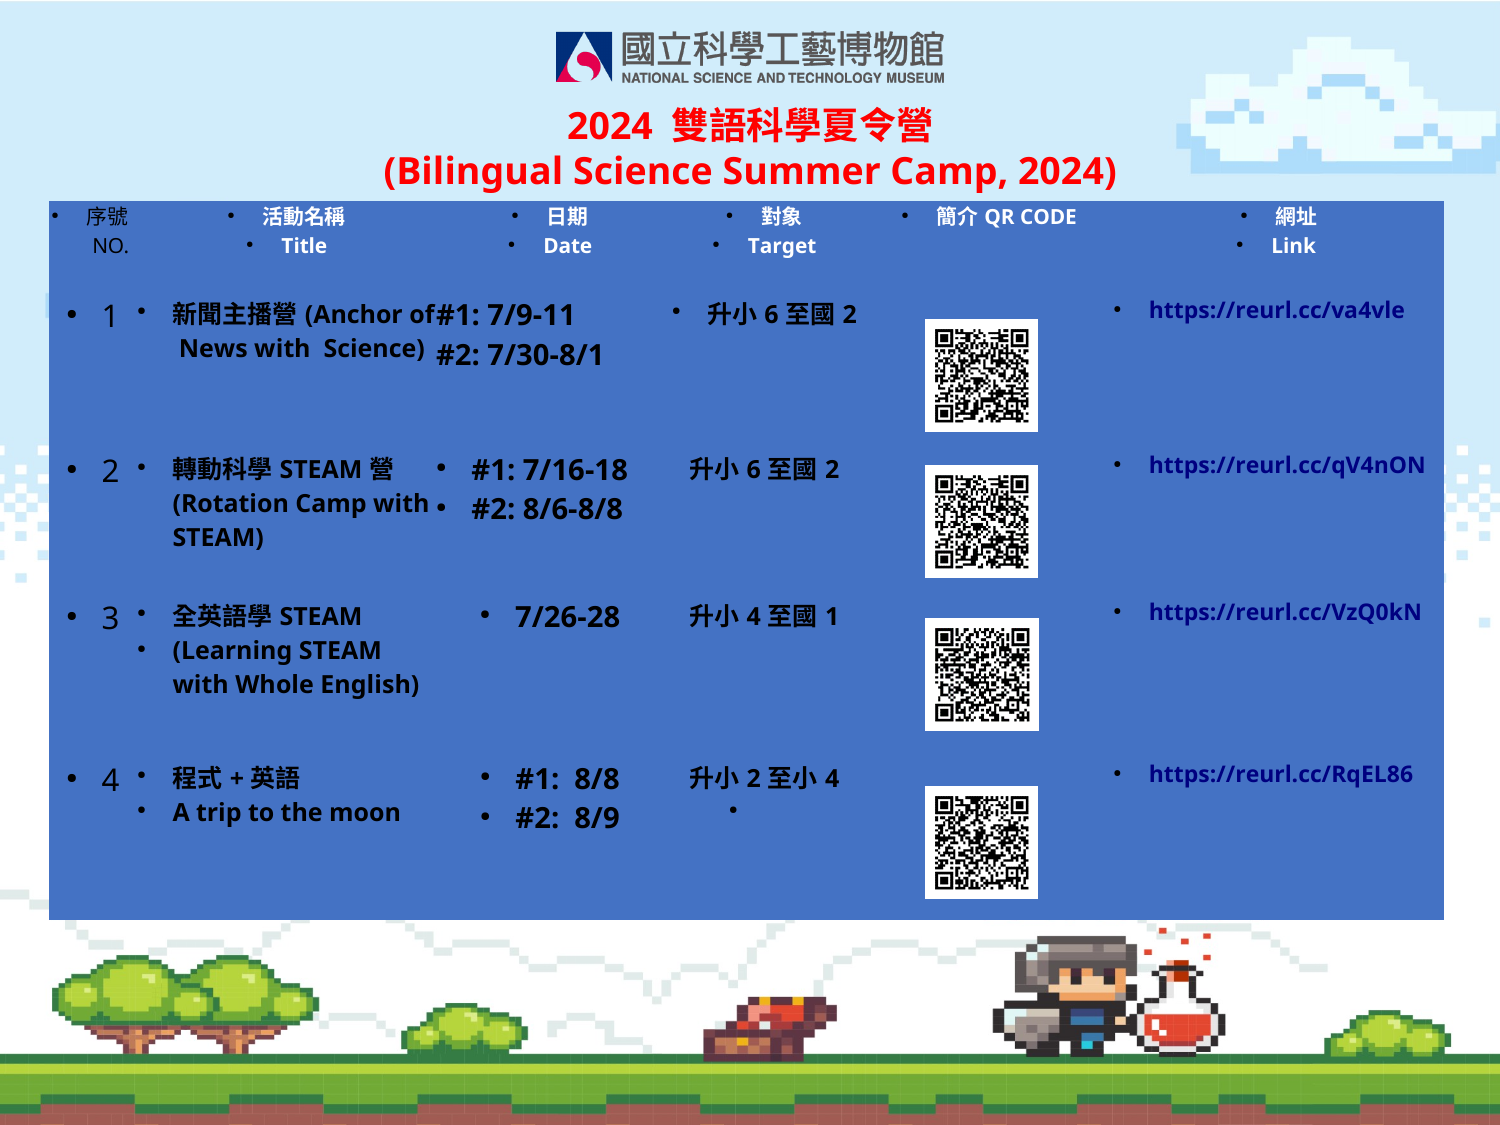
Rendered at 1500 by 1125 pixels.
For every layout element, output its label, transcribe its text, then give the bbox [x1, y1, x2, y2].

table_cell 升小2至小4 [664, 758, 865, 920]
table_header 序號NO. [49, 201, 137, 294]
table_header 簡介QR CODE [865, 201, 1113, 294]
table_cell 2 [49, 449, 137, 596]
table_cell 3 [49, 596, 137, 758]
table_header 對象 Target [664, 201, 865, 294]
table_cell 程式+英語 A trip to the moon [137, 758, 436, 920]
table_cell 升小6至國2 [664, 294, 865, 449]
table_cell 全英語學STEAM (Learning STEAM with Whole English) [137, 596, 436, 758]
table_cell https://reurl.cc/RqEL86 [1113, 758, 1444, 920]
table_cell 7/26-28 [436, 596, 664, 758]
table_header 活動名稱 Title [137, 201, 436, 294]
table_cell https://reurl.cc/qV4nON [1113, 449, 1444, 596]
table_cell 4 [49, 758, 137, 920]
table_cell https://reurl.cc/va4vle [1113, 294, 1444, 449]
table_cell [865, 596, 1113, 758]
table_cell 新聞主播營(Anchor of News with Science) [137, 294, 436, 449]
table_cell 升小4至國1 [664, 596, 865, 758]
table_cell #1: 7/16-18 #2: 8/6-8/8 [436, 449, 664, 596]
picture [0, 0, 1500, 1125]
table_header 網址 Link [1113, 201, 1444, 294]
table_cell 1 [49, 294, 137, 449]
table_cell [865, 758, 1113, 920]
table_cell #1: 7/9-11 #2: 7/30-8/1 [436, 294, 664, 449]
table_cell 升小6至國2 [664, 449, 865, 596]
table_cell [865, 294, 1113, 449]
table_cell #1: 8/8 #2: 8/9 [436, 758, 664, 920]
table_cell 轉動科學STEAM營(Rotation Camp with STEAM) [137, 449, 436, 596]
table_cell https://reurl.cc/VzQ0kN [1113, 596, 1444, 758]
text_box 2024 雙語科學夏令營 (Bilingual Science Summer Camp, 2024) [320, 94, 1181, 201]
table_cell [865, 449, 1113, 596]
table_header 日期 Date [436, 201, 664, 294]
